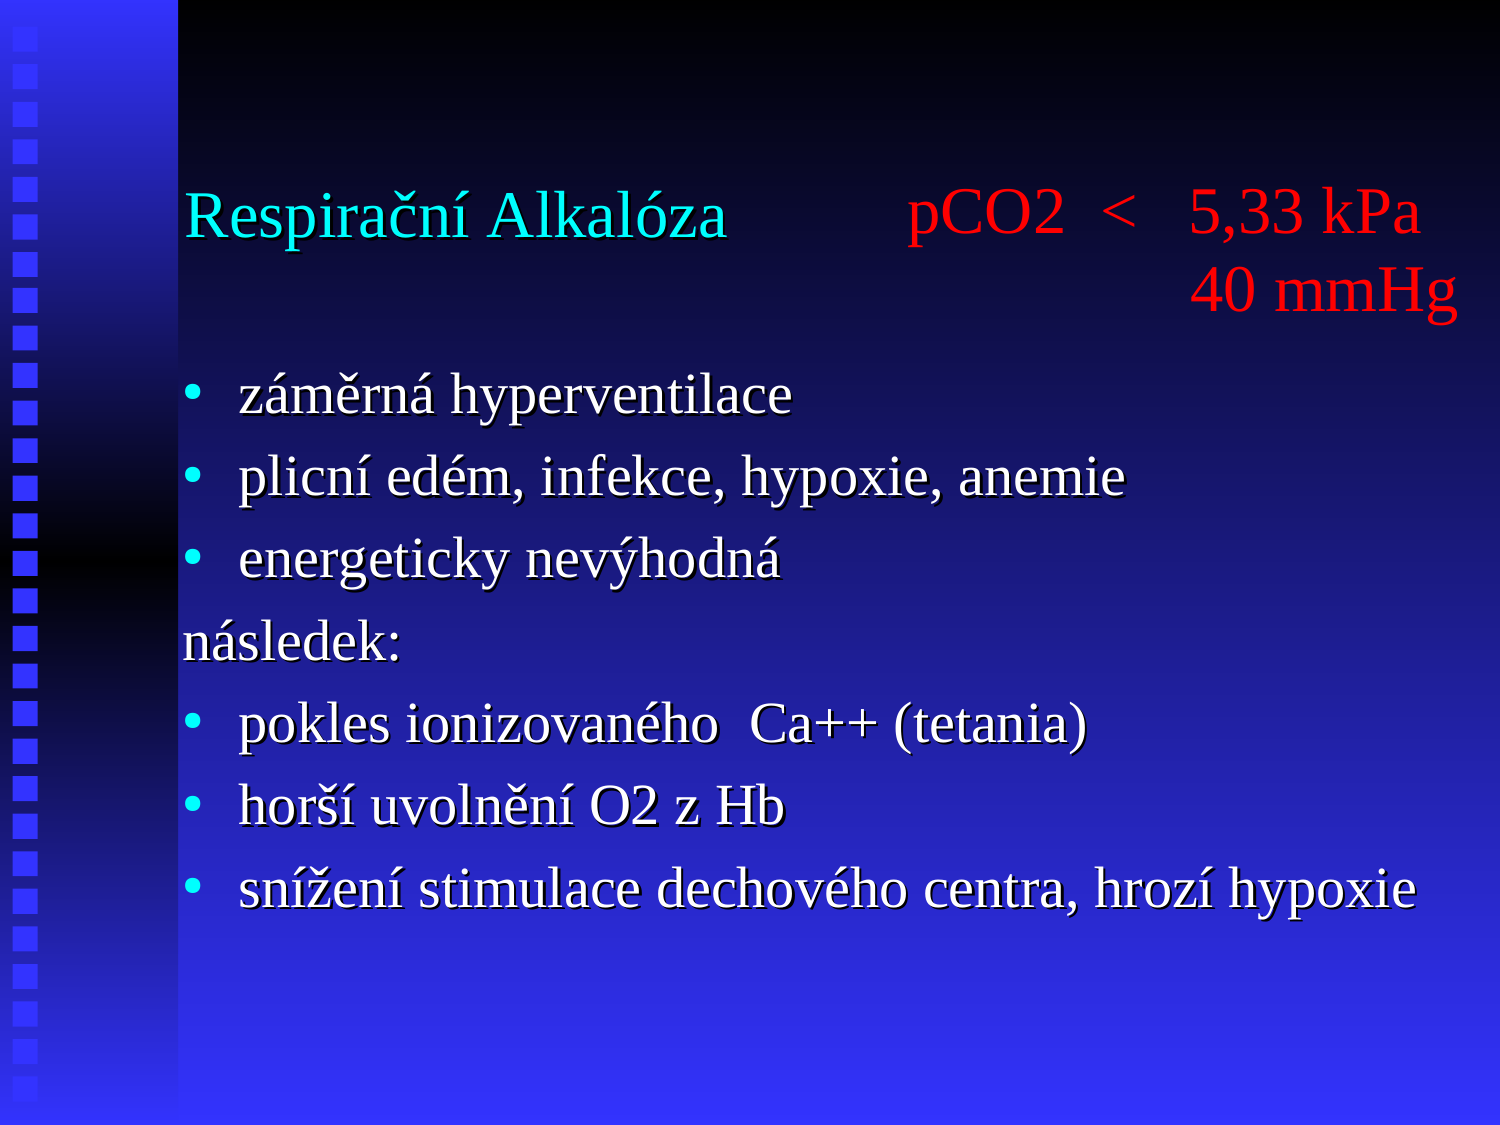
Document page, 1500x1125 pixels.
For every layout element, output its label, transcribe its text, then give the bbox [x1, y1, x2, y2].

title Respirační Alkalóza [184, 110, 1500, 317]
list záměrná hyperventilace plicní edém, infekce, hypoxie, anemie energeticky nevýhodná následek: pokles ionizovaného Ca++ (tetania) horší uvolnění O2 z Hb snížení stimulace dechového centra, hrozí hypoxie [182, 358, 1500, 1103]
text_box pCO2 < 5,33 kPa 40 mmHg [890, 170, 1488, 340]
